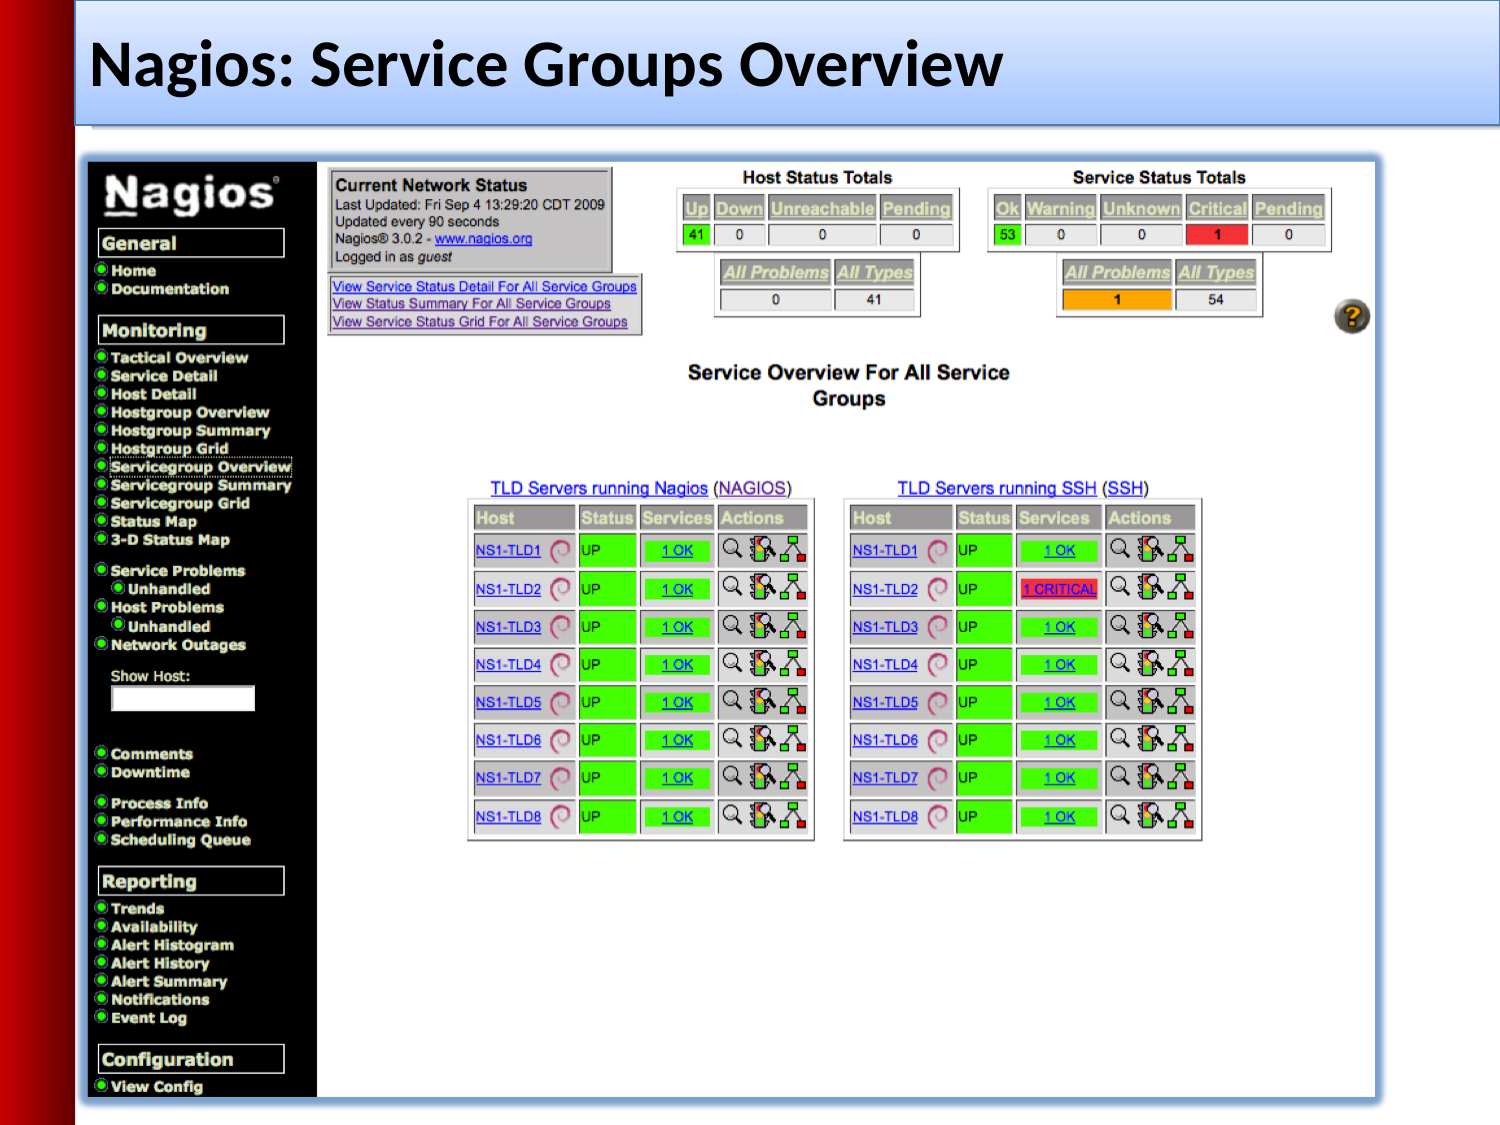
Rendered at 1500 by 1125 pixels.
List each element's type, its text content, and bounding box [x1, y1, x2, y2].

picture [69, 143, 1394, 1116]
text_box Nagios: Service Groups Overview [75, 0, 1500, 126]
